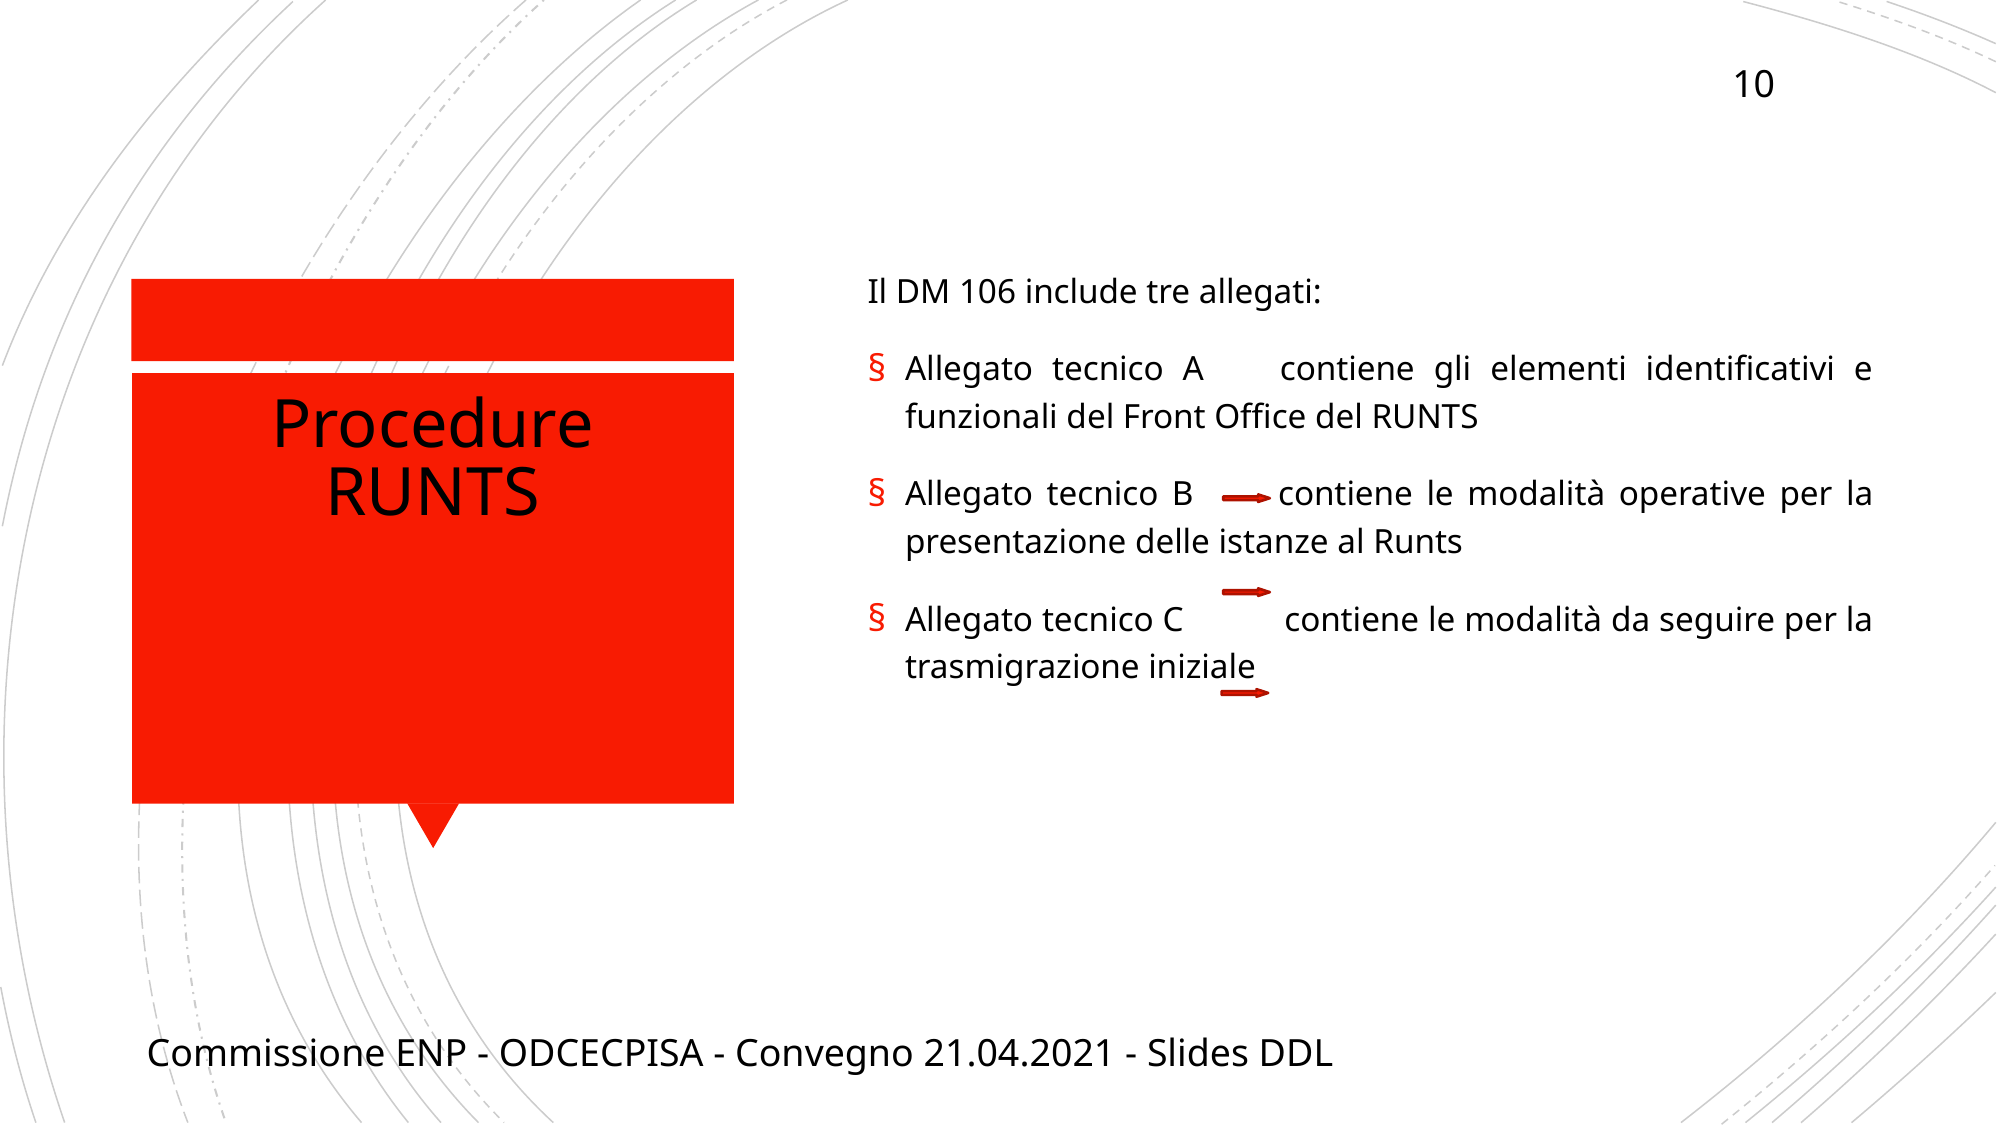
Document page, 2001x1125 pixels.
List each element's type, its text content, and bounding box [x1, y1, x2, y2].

text_box [1223, 588, 1270, 596]
footer Commissione ENP - ODCECPISA - Convegno 21.04.2021 - Slides DDL [131, 1021, 1869, 1074]
text_box [1221, 689, 1269, 697]
list Il DM 106 include tre allegati: Allegato tecnico A contiene gli elementi identificativi e funzionali del Front Office del RUNTS Allegato tecnico B contiene le modalità operative per la presentazione delle istanze al Runts Allegato tecnico C contiene le modalità da seguire per la trasmigrazione iniziale [801, 131, 1890, 993]
title Procedure RUNTS [145, 385, 720, 789]
slide_number <numero> [1717, 52, 1868, 105]
text_box [1223, 494, 1270, 502]
